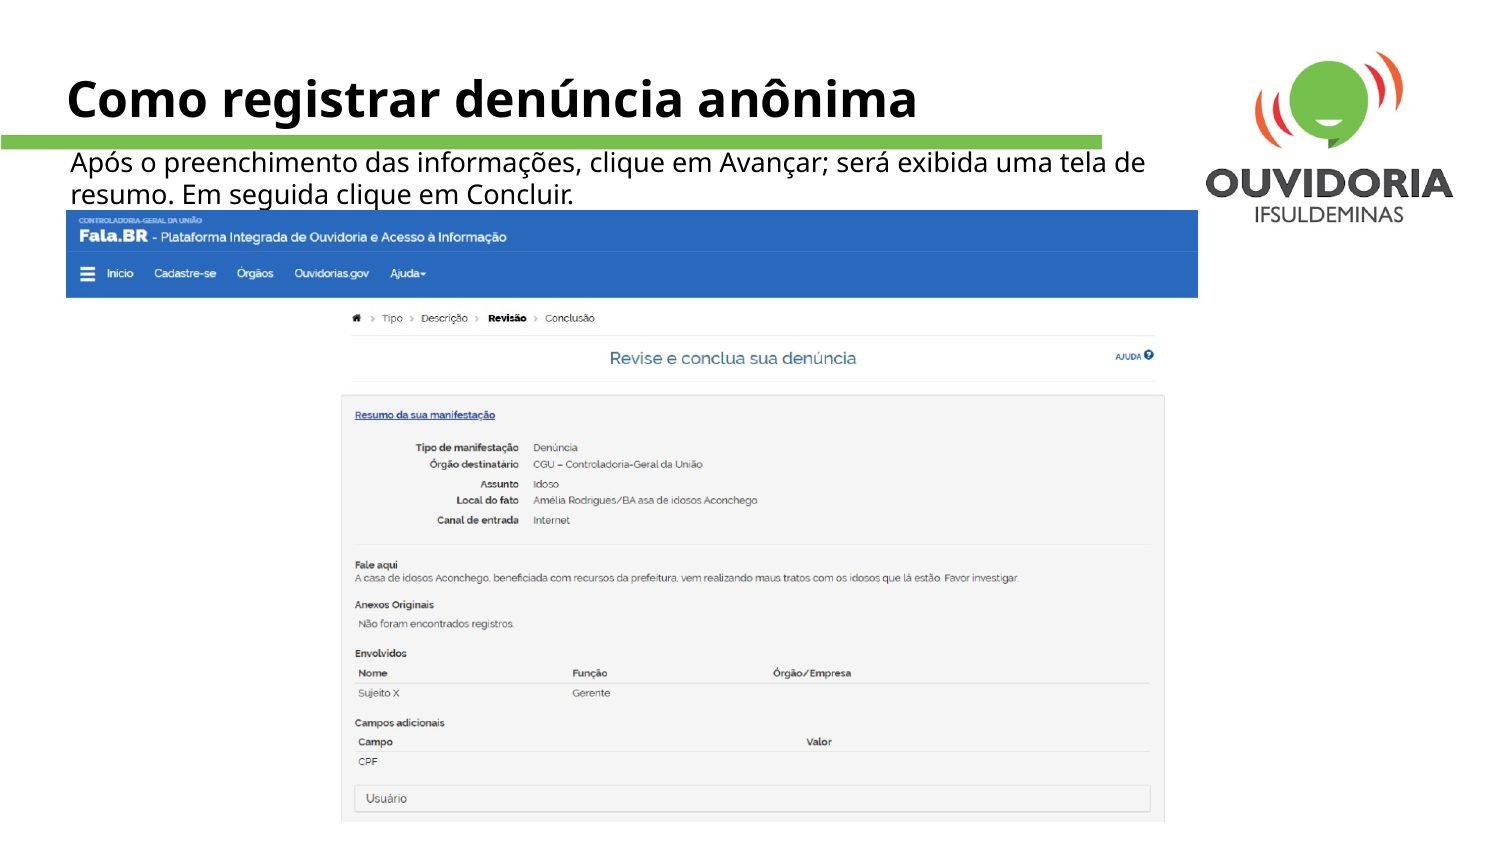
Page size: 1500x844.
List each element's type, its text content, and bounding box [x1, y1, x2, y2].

text_box Após o preenchimento das informações, clique em Avançar; será exibida uma tela de resumo. Em seguida clique em Concluir. [55, 129, 1172, 210]
picture [1, 0, 1499, 844]
text_box Como registrar denúncia anônima [51, 52, 1054, 130]
